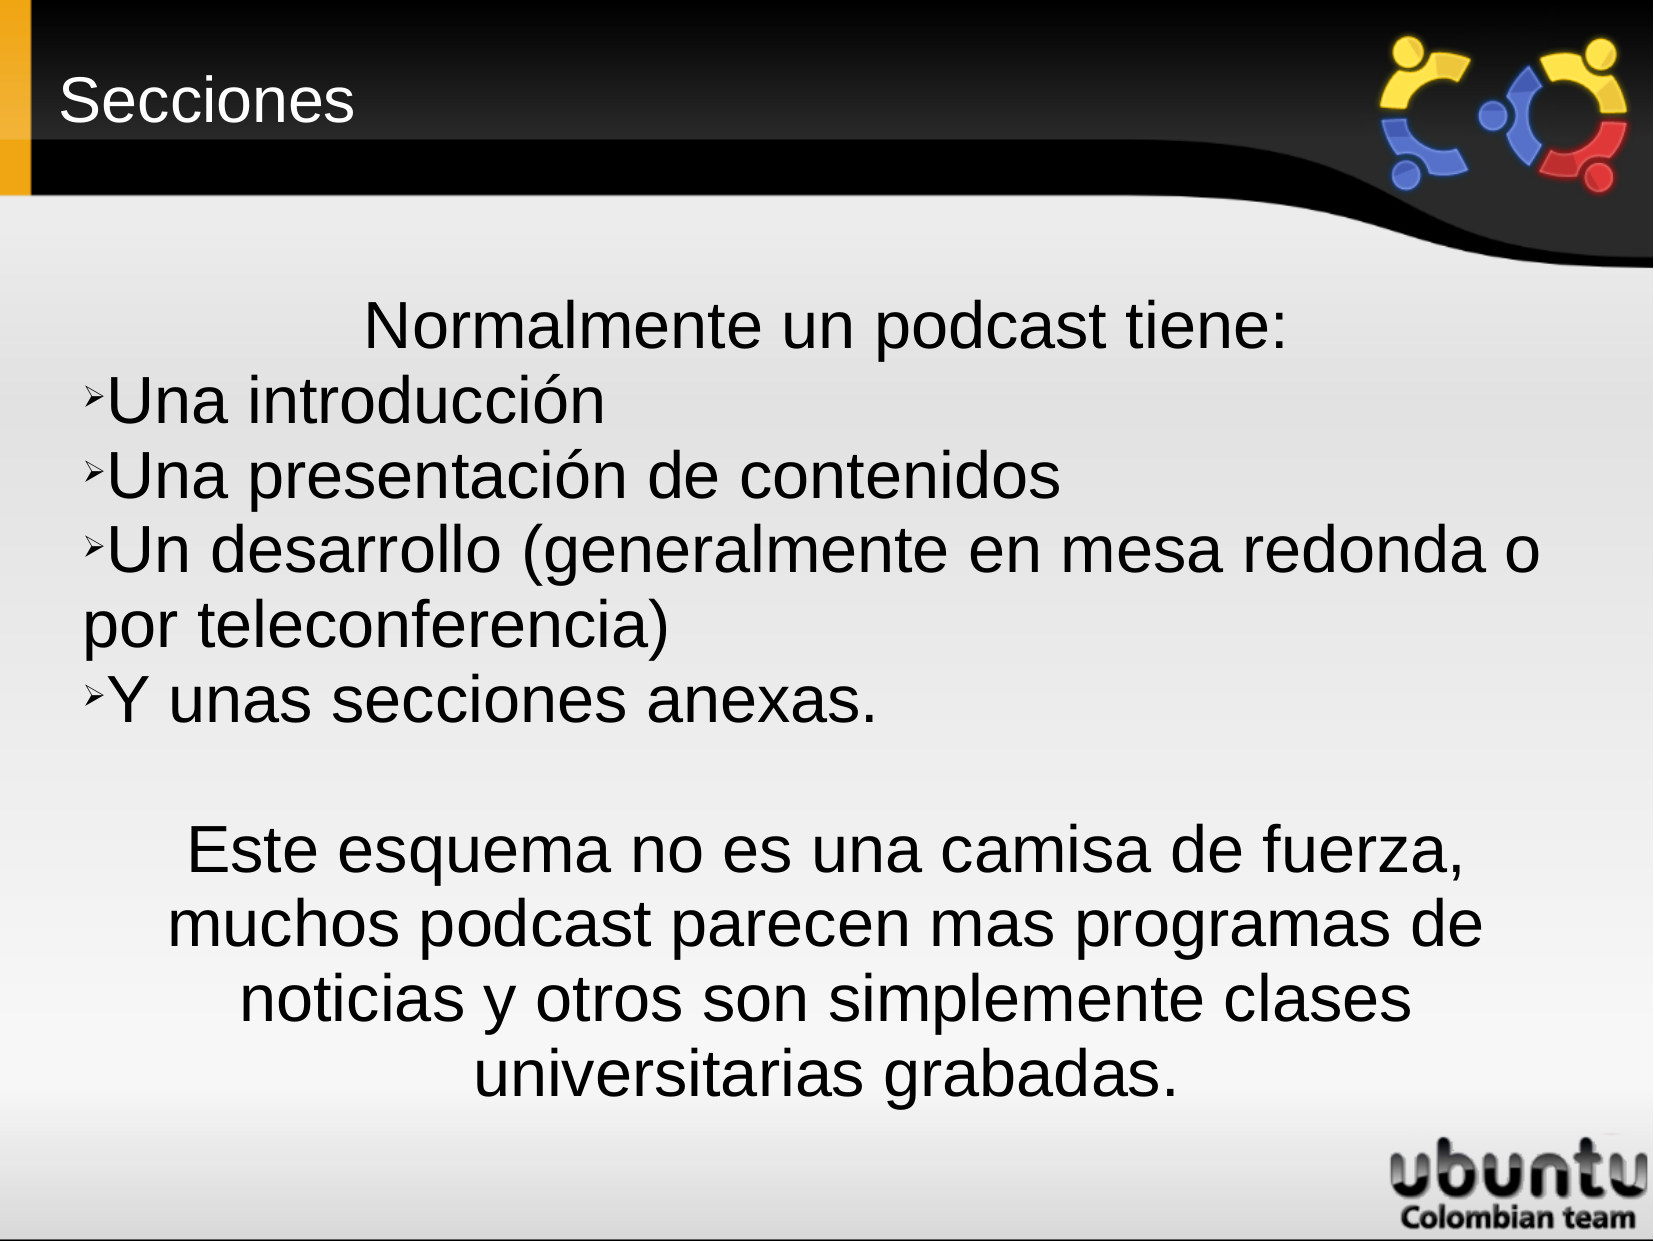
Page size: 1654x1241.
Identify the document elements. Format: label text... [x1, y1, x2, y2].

title Secciones [59, 41, 1376, 160]
subtitle Normalmente un podcast tiene: Una introducción Una presentación de contenidos Un desarrollo (generalmente en mesa redonda o por teleconferencia) Y unas secciones anexas. Este esquema no es una camisa de fuerza, muchos podcast parecen mas programas de noticias y otros son simplemente clases universitarias grabadas. [82, 242, 1571, 1157]
picture [0, 0, 1653, 1241]
